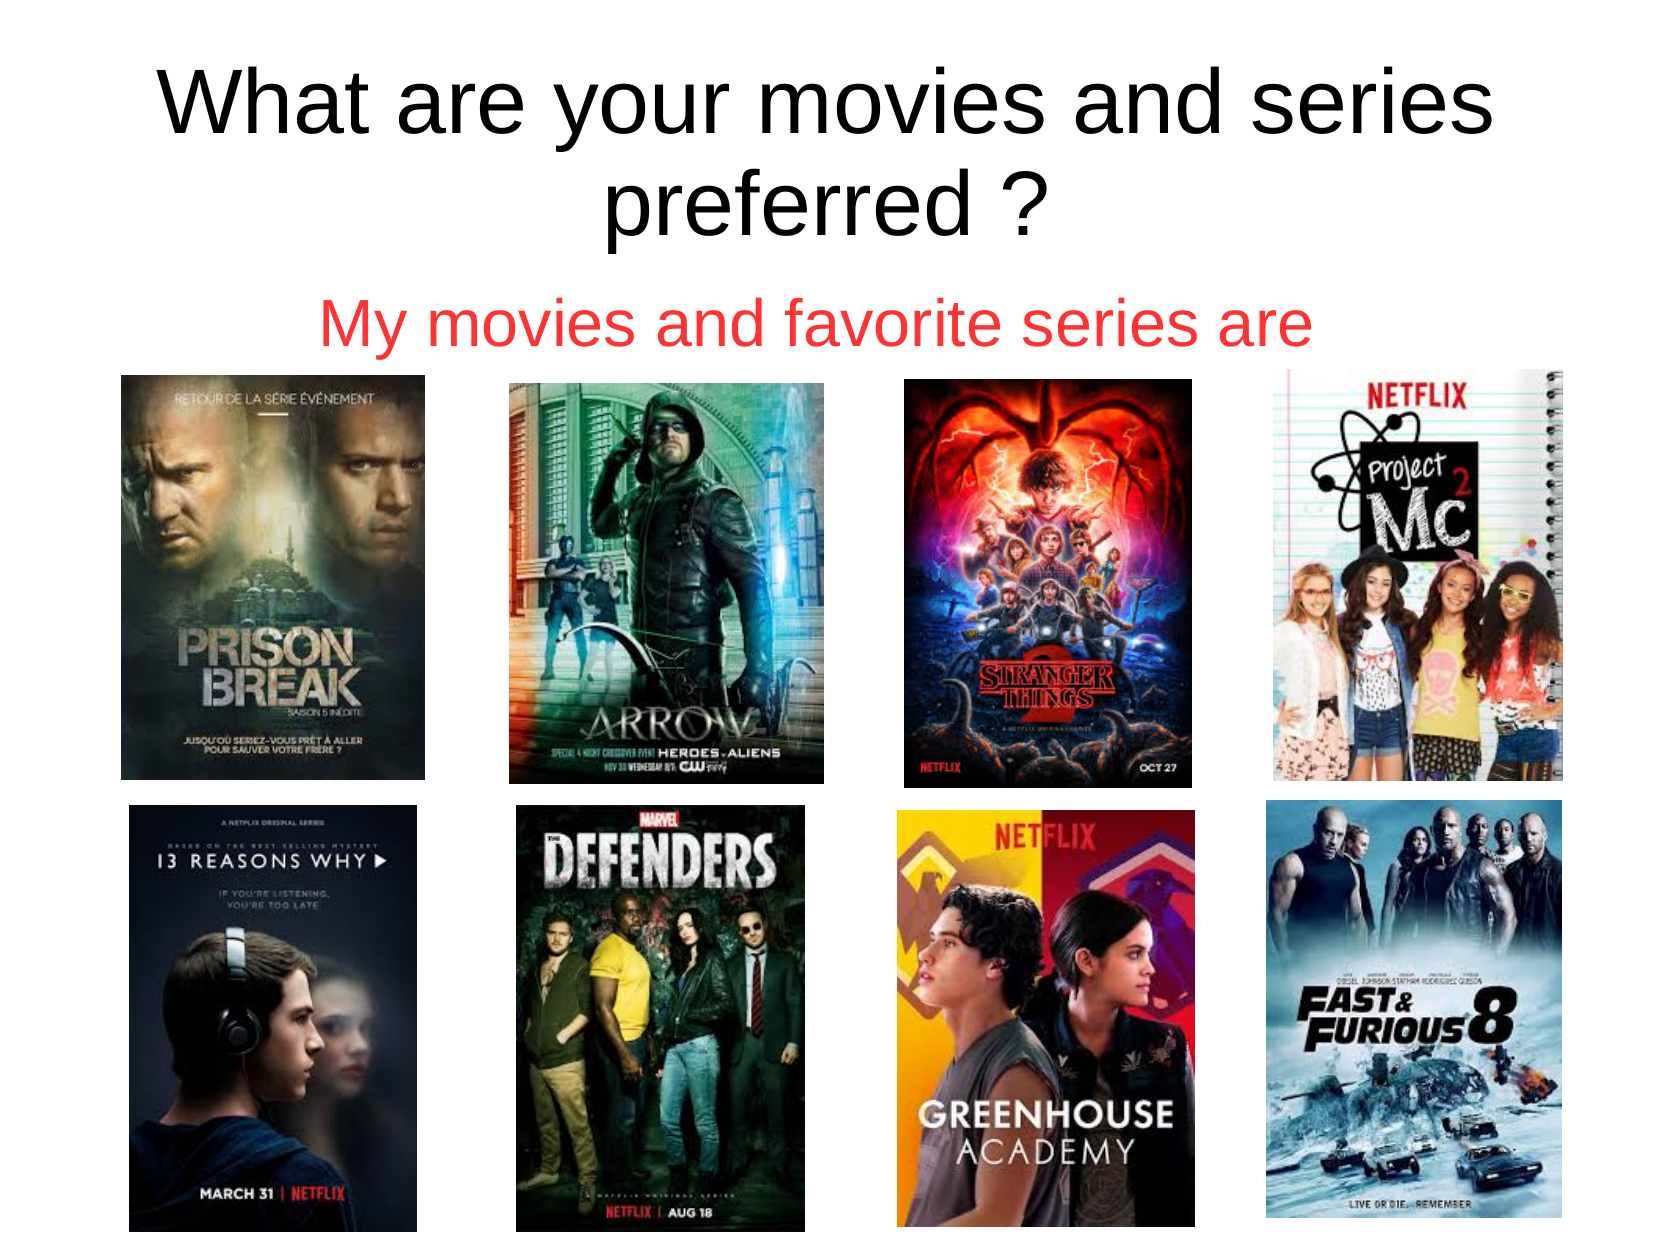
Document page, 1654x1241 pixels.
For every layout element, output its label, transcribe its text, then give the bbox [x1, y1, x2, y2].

title What are your movies and series preferred ? [82, 49, 1571, 257]
picture [121, 375, 425, 780]
picture [129, 805, 417, 1232]
picture [904, 379, 1192, 788]
picture [897, 810, 1195, 1227]
picture [1266, 800, 1562, 1218]
picture [1273, 369, 1563, 781]
list My movies and favorite series are [62, 286, 1552, 1105]
picture [509, 383, 824, 784]
picture [516, 805, 805, 1232]
